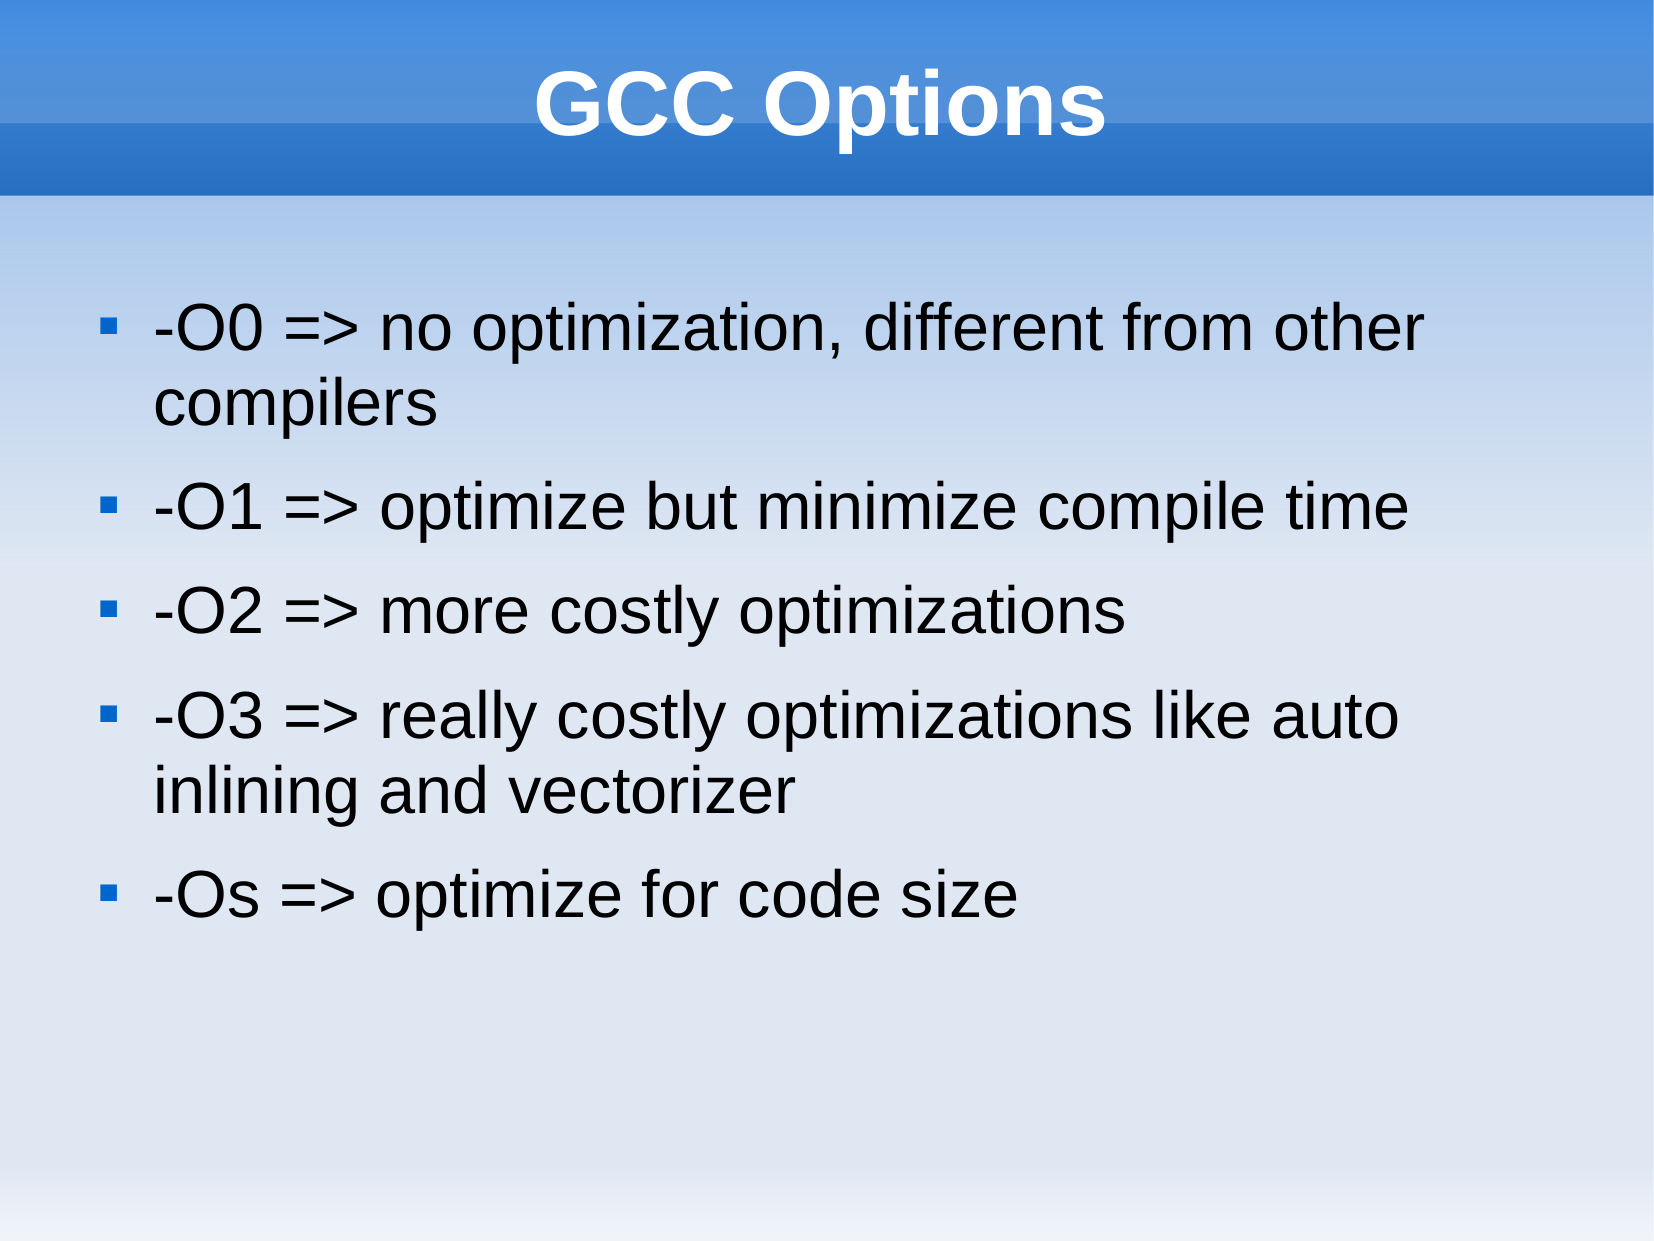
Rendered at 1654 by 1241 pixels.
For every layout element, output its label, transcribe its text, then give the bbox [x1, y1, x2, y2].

title GCC Options [76, 7, 1565, 200]
picture [0, 0, 1654, 1241]
list -O0 => no optimization, different from other compilers -O1 => optimize but minimize compile time -O2 => more costly optimizations -O3 => really costly optimizations like auto inlining and vectorizer -Os => optimize for code size [82, 290, 1571, 1094]
